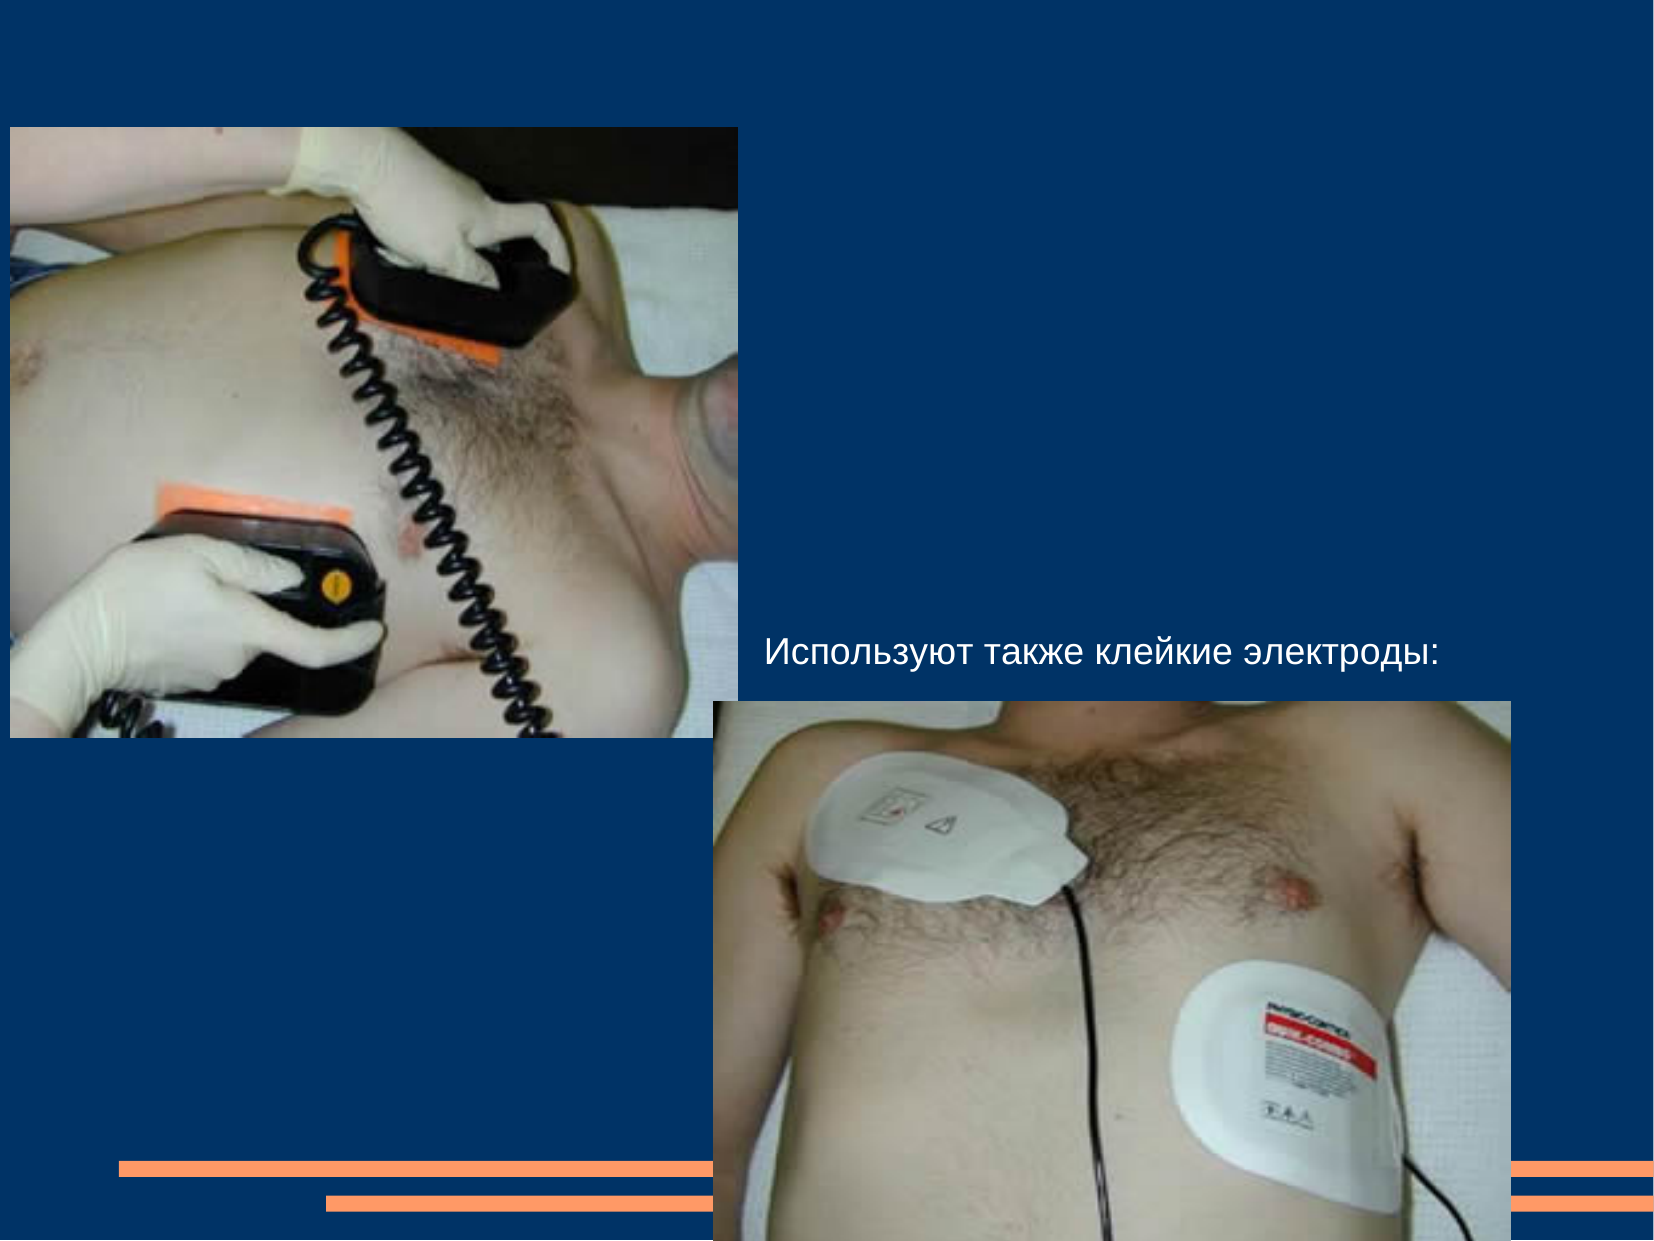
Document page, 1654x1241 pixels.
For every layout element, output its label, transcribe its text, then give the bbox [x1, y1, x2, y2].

text_box Используют также клейкие электроды: [749, 619, 1466, 680]
picture [10, 127, 1511, 1241]
